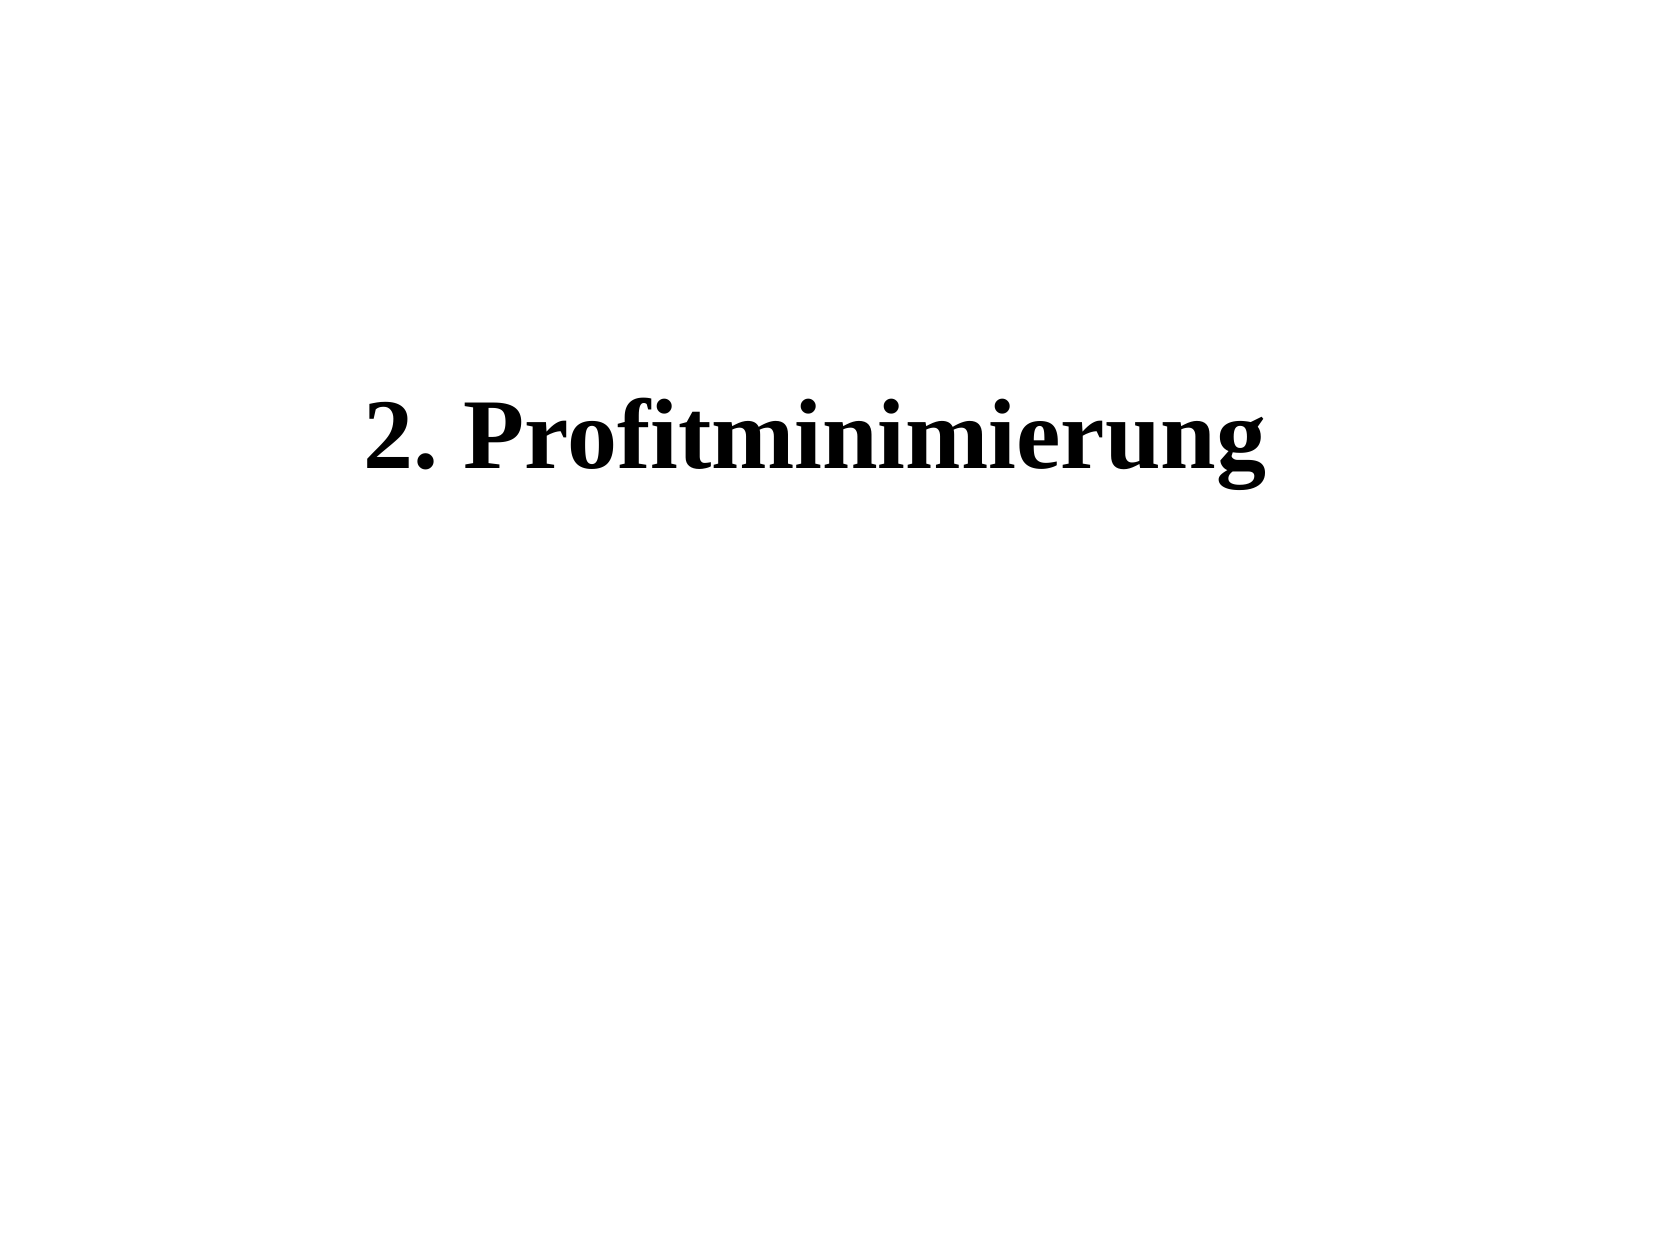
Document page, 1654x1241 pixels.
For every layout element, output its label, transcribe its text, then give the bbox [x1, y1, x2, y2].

text_box 2. Profitminimierung [348, 372, 1305, 498]
